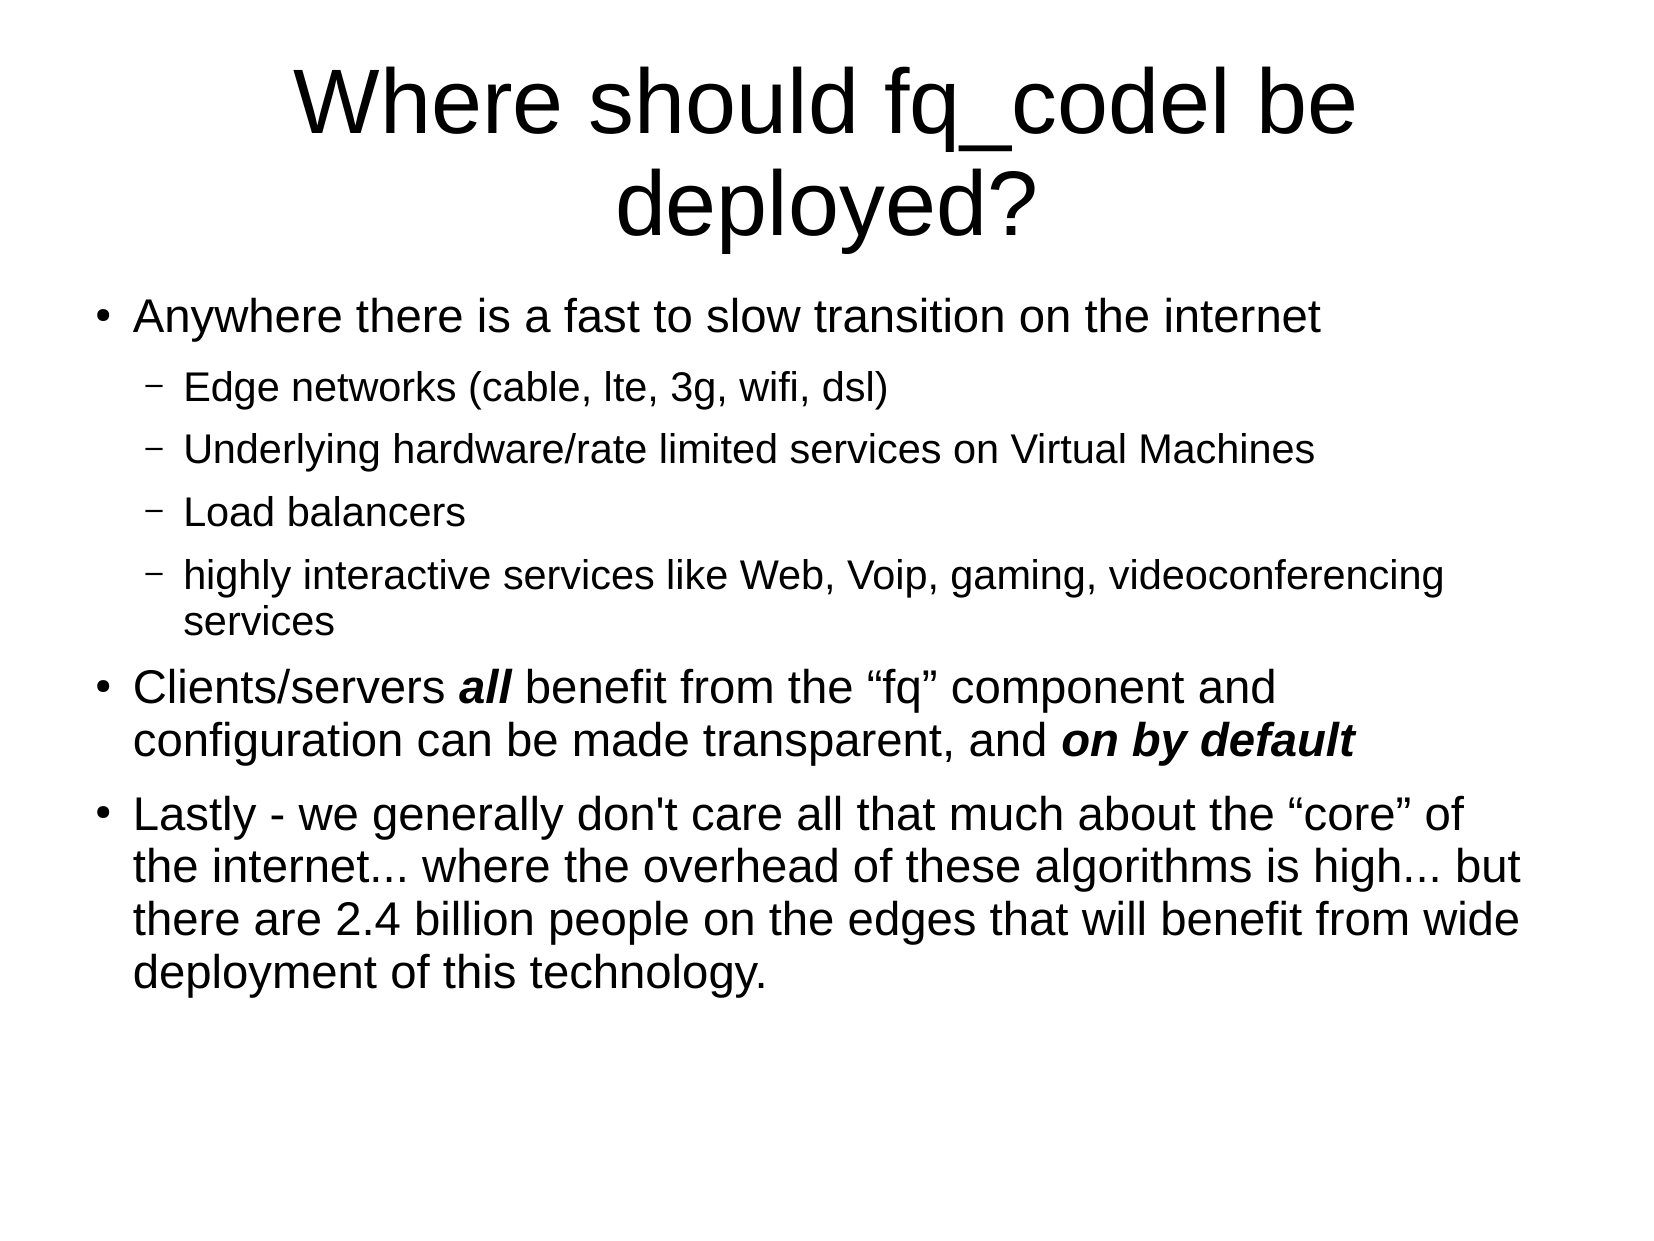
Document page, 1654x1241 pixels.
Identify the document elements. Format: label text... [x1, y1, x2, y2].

title Where should fq_codel be deployed? [82, 49, 1571, 257]
list Anywhere there is a fast to slow transition on the internet Edge networks (cable, lte, 3g, wifi, dsl) Underlying hardware/rate limited services on Virtual Machines Load balancers highly interactive services like Web, Voip, gaming, videoconferencing services Clients/servers all benefit from the “fq” component and configuration can be made transparent, and on by default Lastly - we generally don't care all that much about the “core” of the internet... where the overhead of these algorithms is high... but there are 2.4 billion people on the edges that will benefit from wide deployment of this technology. [82, 290, 1538, 1010]
